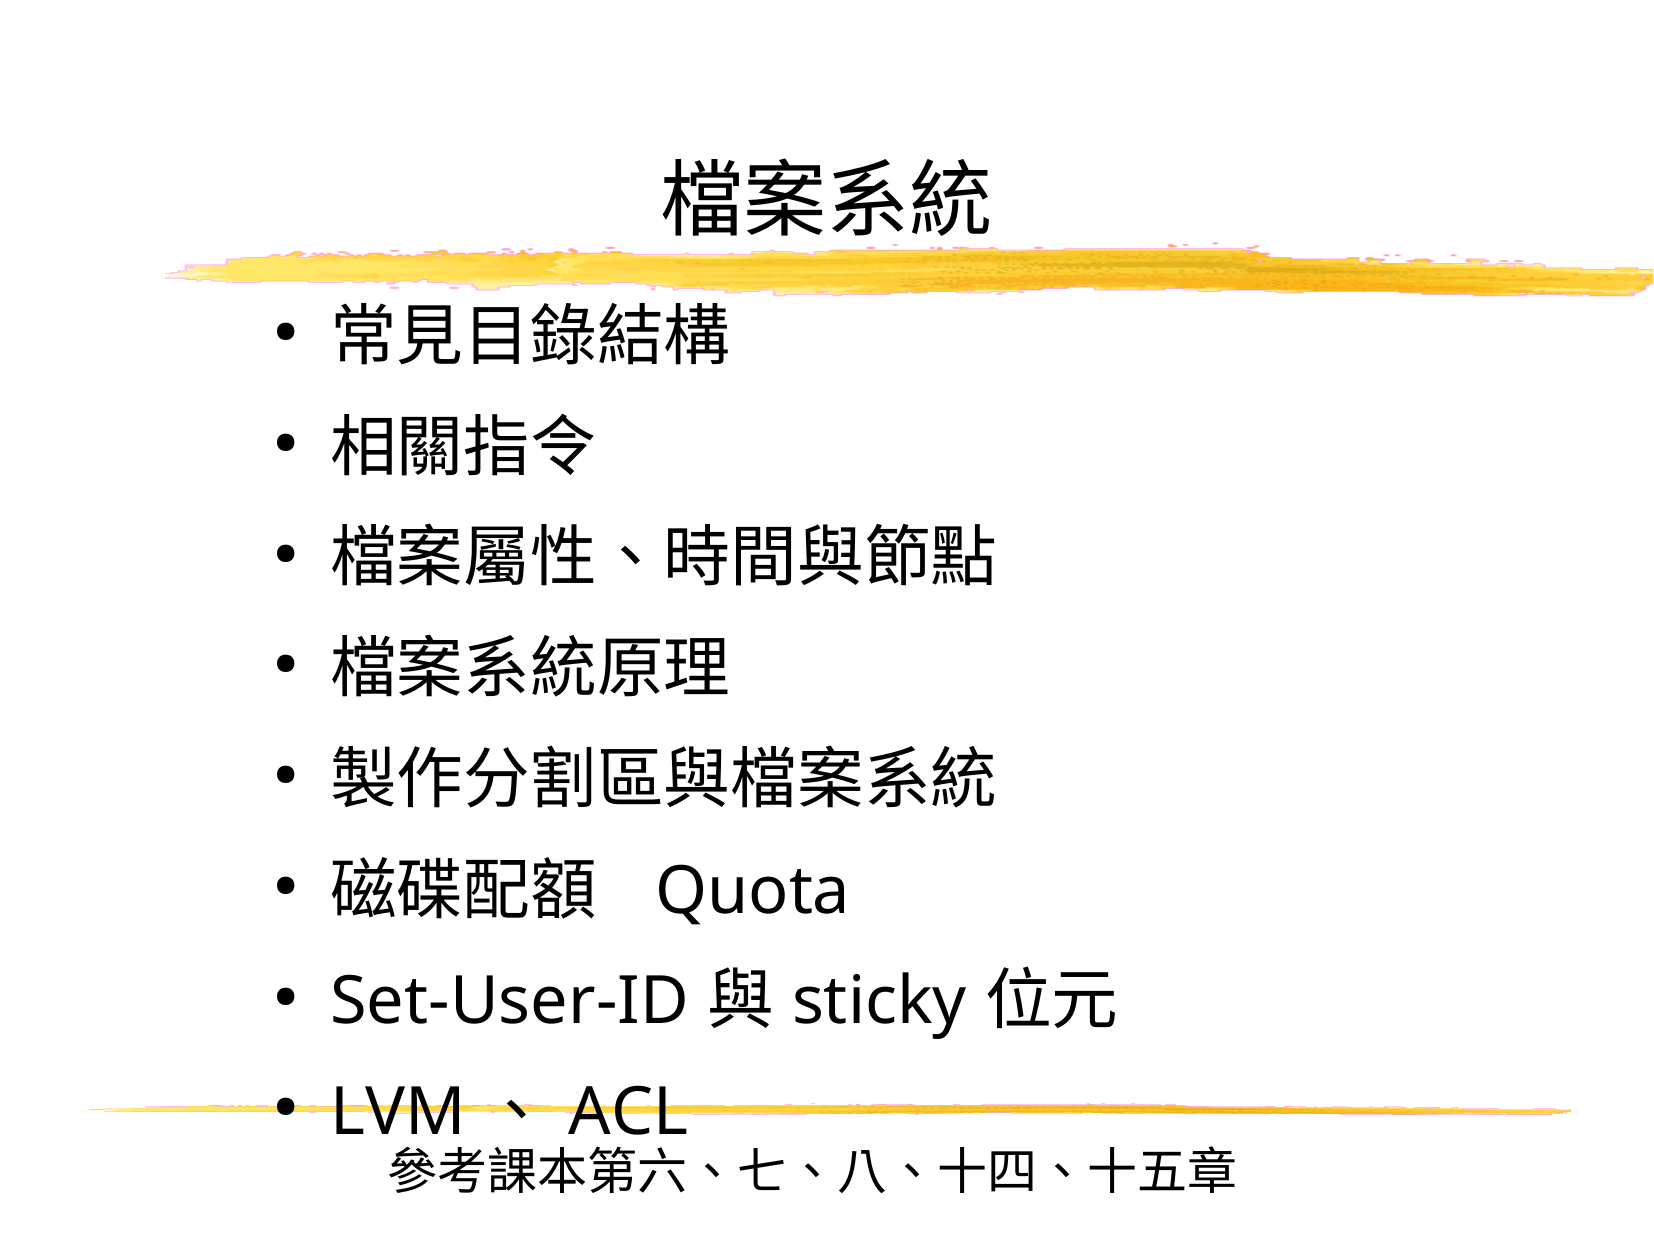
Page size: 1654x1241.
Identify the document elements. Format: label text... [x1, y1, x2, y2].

text_box 參考課本第六、七、八、十四、十五章 [387, 1127, 1275, 1190]
title 檔案系統 [124, 55, 1530, 262]
list 常見目錄結構 相關指令 檔案屬性、時間與節點 檔案系統原理 製作分割區與檔案系統 磁碟配額 Quota Set-User-ID與sticky位元 LVM、ACL [259, 275, 1486, 1216]
picture [165, 237, 1654, 308]
picture [82, 1102, 259, 1117]
picture [1486, 1102, 1571, 1117]
